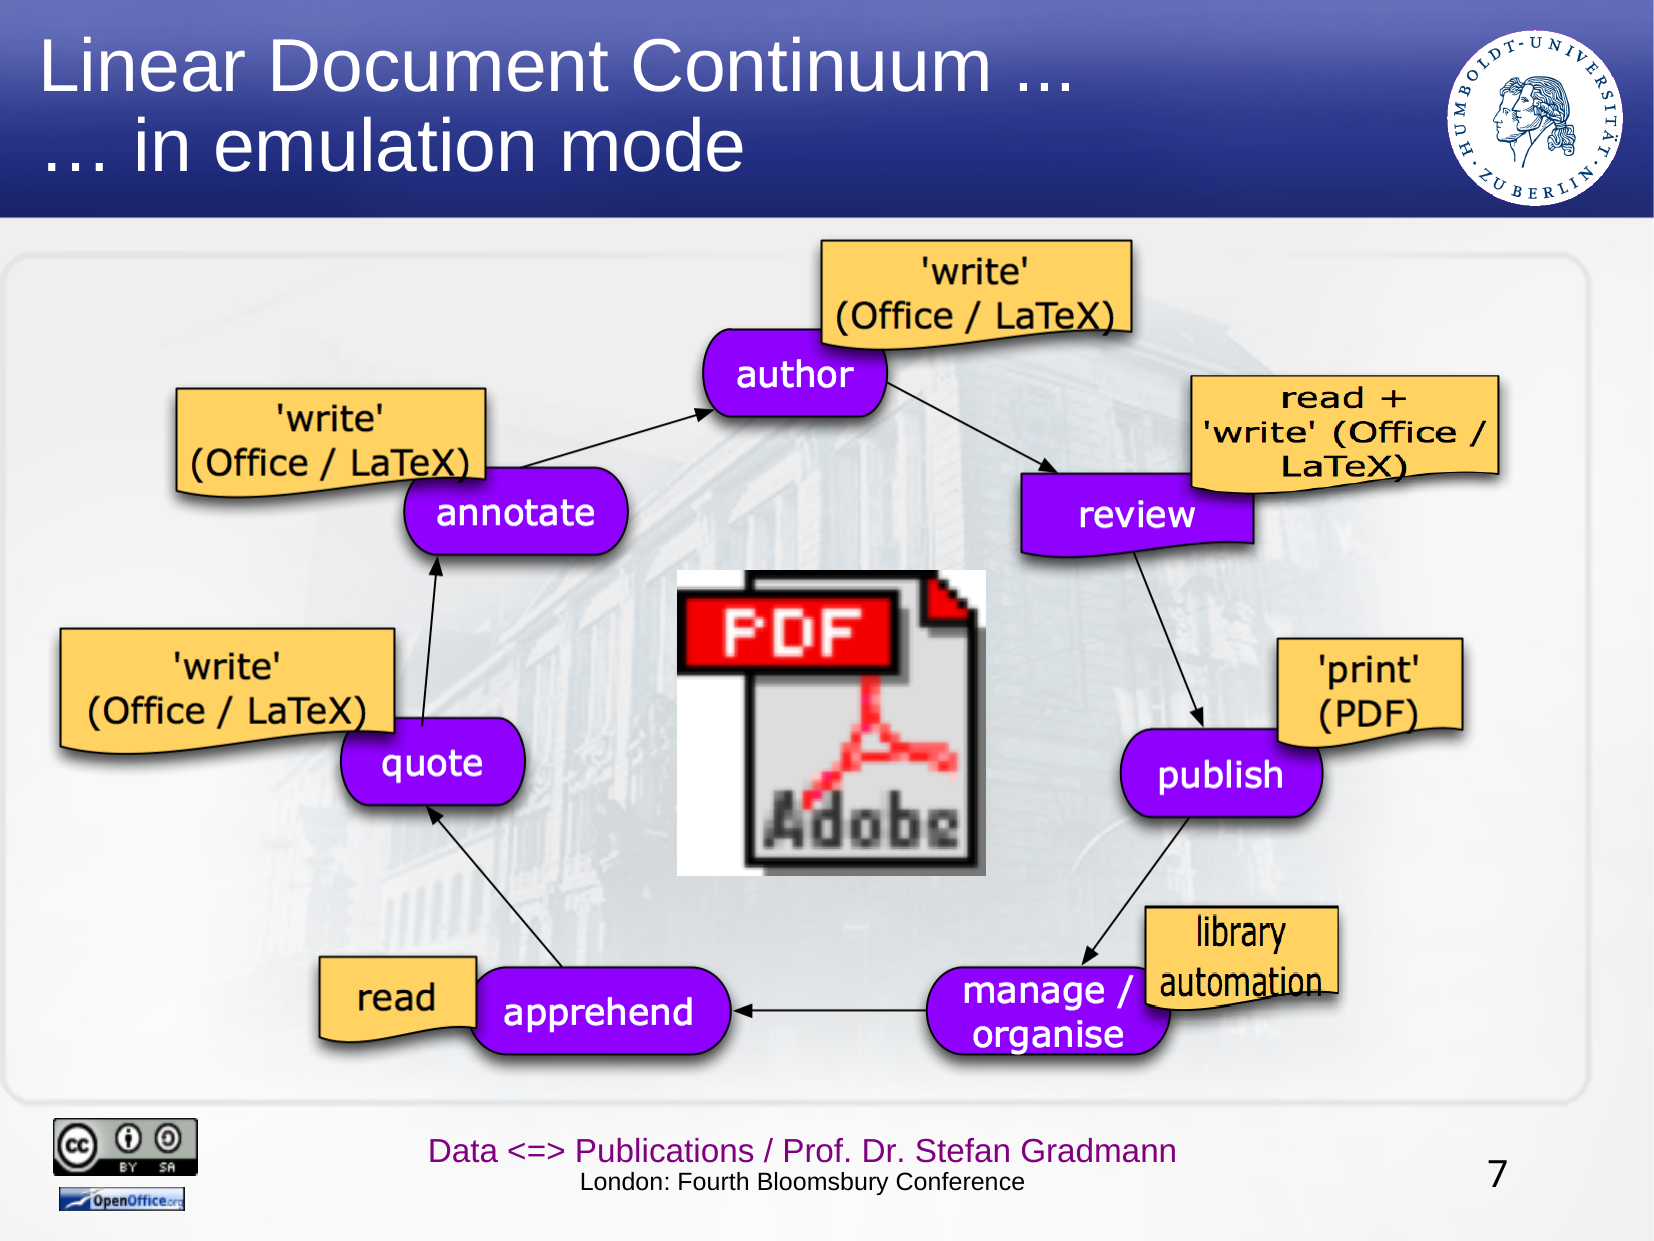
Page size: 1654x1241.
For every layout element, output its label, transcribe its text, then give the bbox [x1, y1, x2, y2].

title Linear Document Continuum ... … in emulation mode [23, 4, 1418, 211]
picture [0, 0, 1654, 1241]
